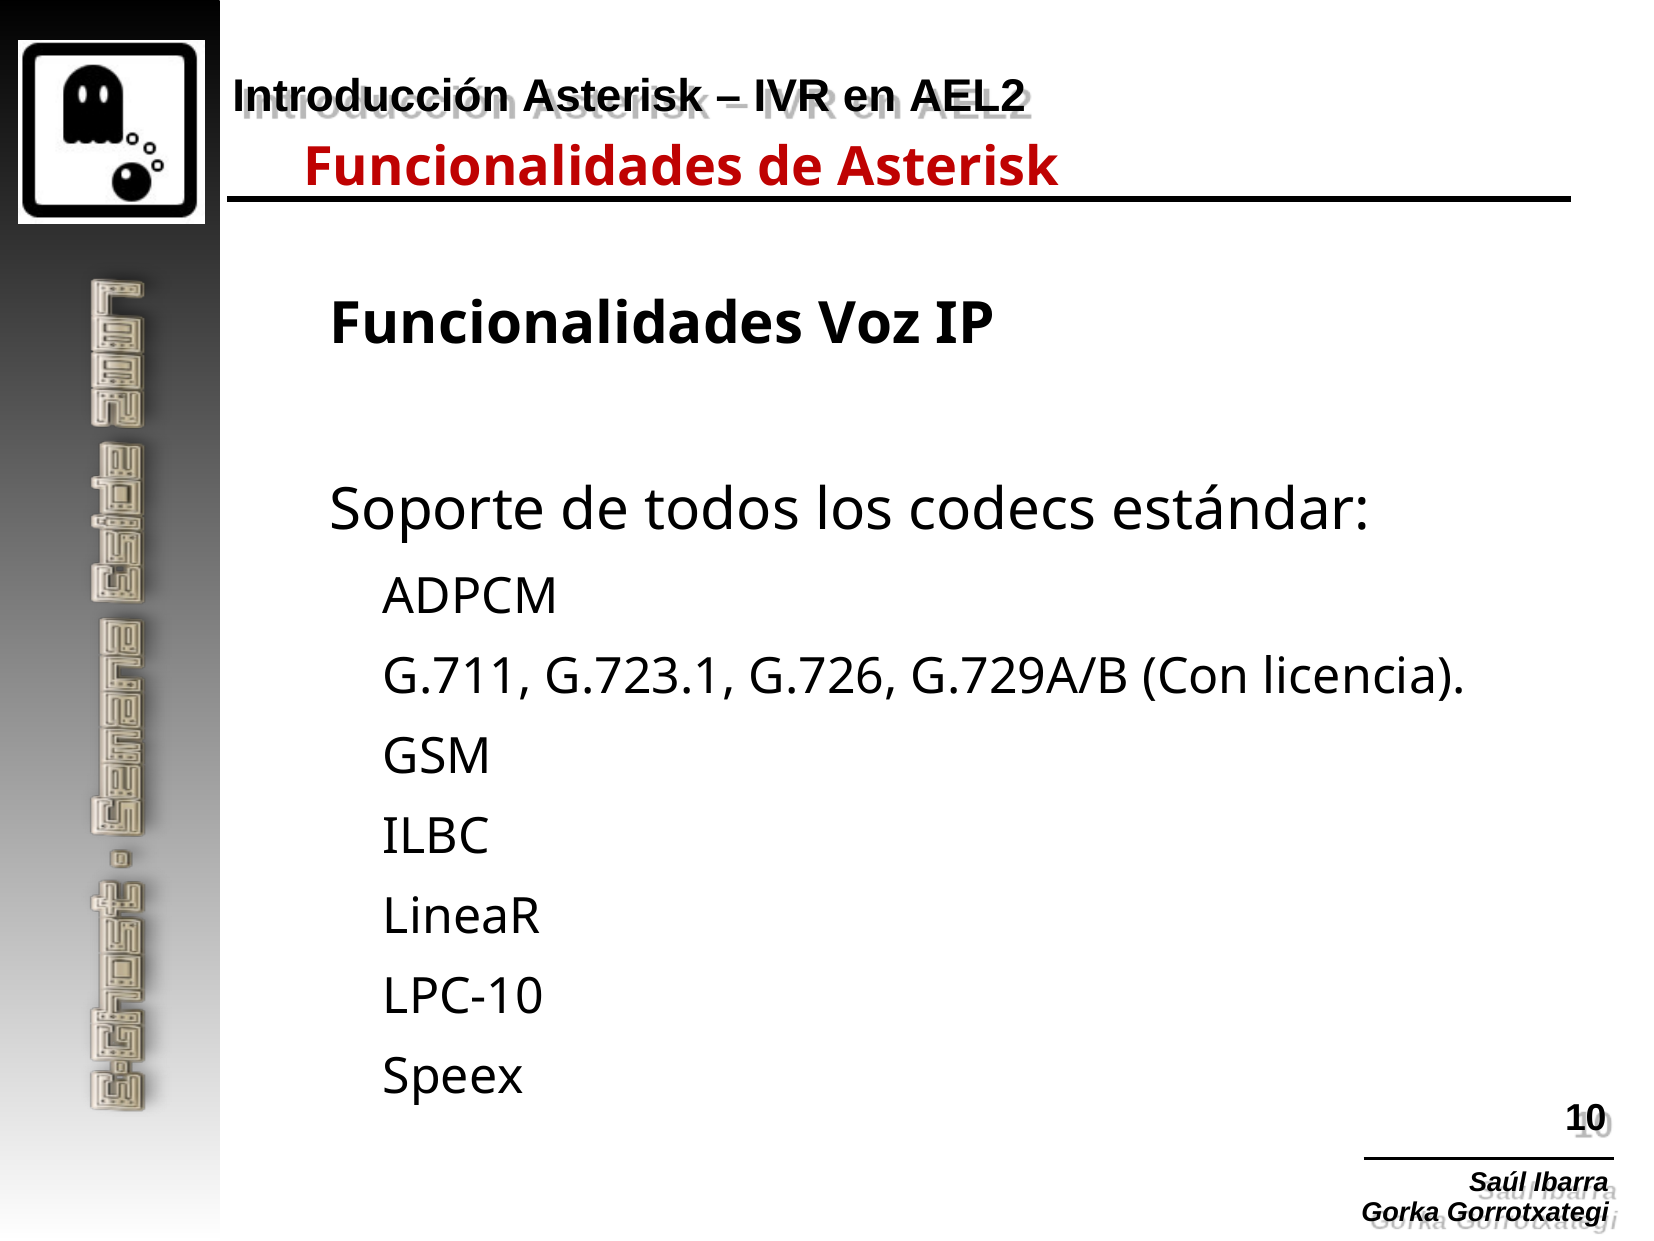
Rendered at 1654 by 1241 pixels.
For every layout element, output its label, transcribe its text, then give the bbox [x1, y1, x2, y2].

list Funcionalidades Voz IP Soporte de todos los codecs estándar: ADPCM G.711, G.723.1, G.726, G.729A/B (Con licencia). GSM ILBC LineaR LPC-10 Speex [312, 281, 1625, 1165]
picture [51, 250, 180, 1122]
picture [18, 40, 205, 224]
title Funcionalidades de Asterisk [303, 125, 1624, 204]
